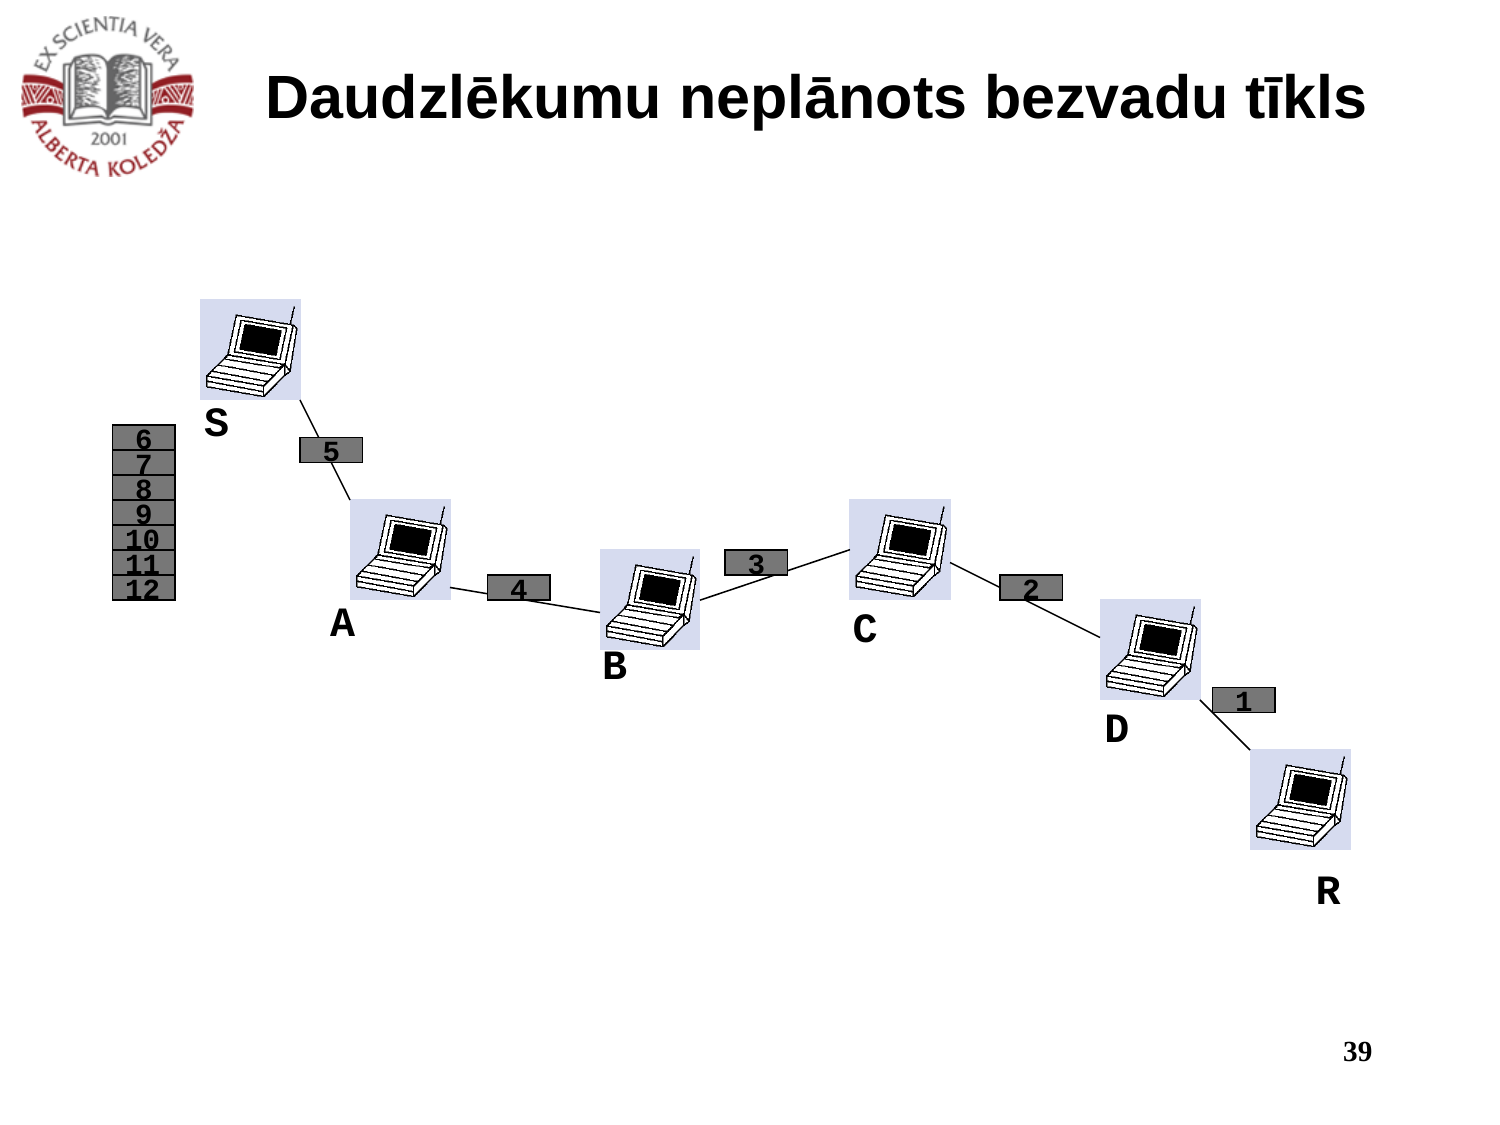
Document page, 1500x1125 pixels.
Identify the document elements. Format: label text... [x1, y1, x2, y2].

text_box R [1300, 855, 1356, 921]
picture [21, 16, 194, 177]
text_box 10 [112, 524, 175, 549]
text_box <skaitlis> [1074, 1025, 1388, 1101]
text_box 8 [112, 474, 175, 499]
text_box 12 [112, 574, 175, 600]
text_box 5 [300, 437, 363, 463]
chart [200, 299, 301, 400]
text_box 4 [487, 574, 550, 600]
text_box B [587, 630, 642, 696]
title Daudzlēkumu neplānots bezvadu tīkls [187, 44, 1425, 150]
text_box A [315, 587, 370, 653]
text_box D [1089, 692, 1145, 759]
text_box C [837, 592, 893, 659]
chart [1100, 600, 1201, 700]
chart [350, 500, 451, 601]
text_box 10 [148, 533, 154, 546]
text_box 2 [999, 574, 1063, 600]
chart [1250, 750, 1351, 850]
text_box 6 [112, 424, 175, 449]
text_box 7 [112, 449, 175, 474]
text_box 9 [112, 499, 175, 524]
text_box 11 [112, 549, 175, 574]
chart [849, 500, 951, 601]
text_box S [189, 387, 244, 454]
text_box 1 [1212, 687, 1276, 713]
text_box 3 [725, 549, 788, 576]
chart [600, 549, 700, 651]
